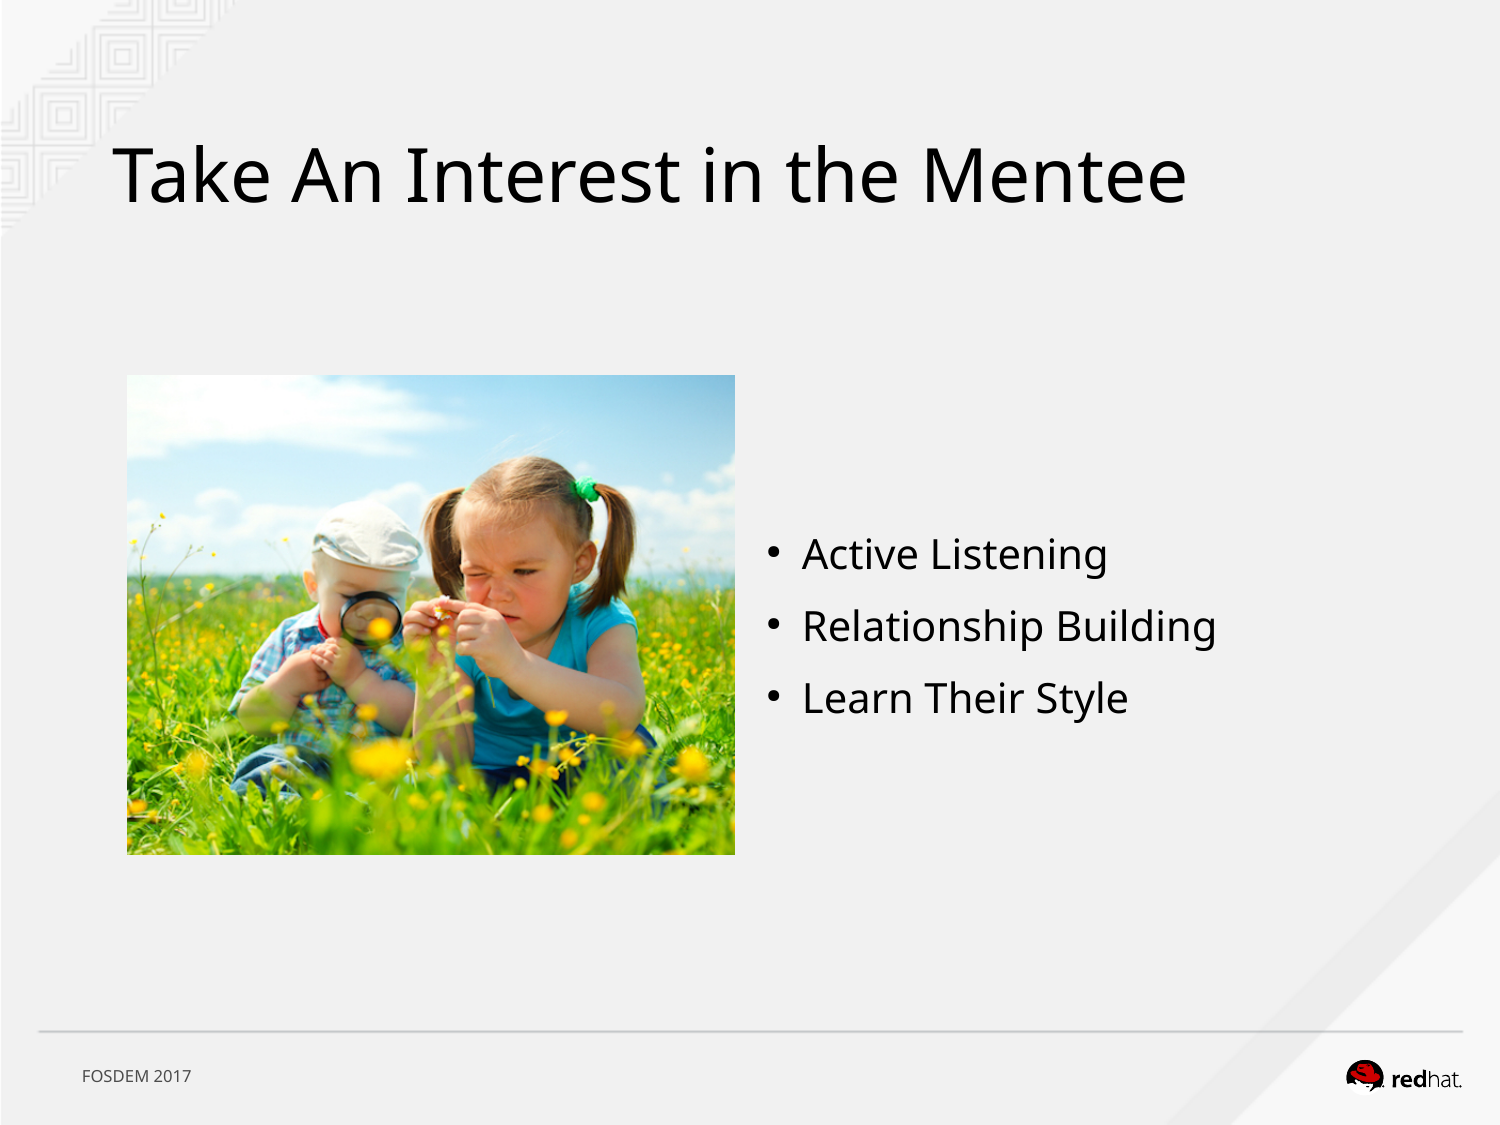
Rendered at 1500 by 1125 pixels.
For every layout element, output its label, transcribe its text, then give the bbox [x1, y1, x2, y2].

picture [0, 0, 1500, 1125]
title Take An Interest in the Mentee [112, 0, 1388, 225]
text_box Active Listening Relationship Building Learn Their Style [766, 525, 1389, 715]
